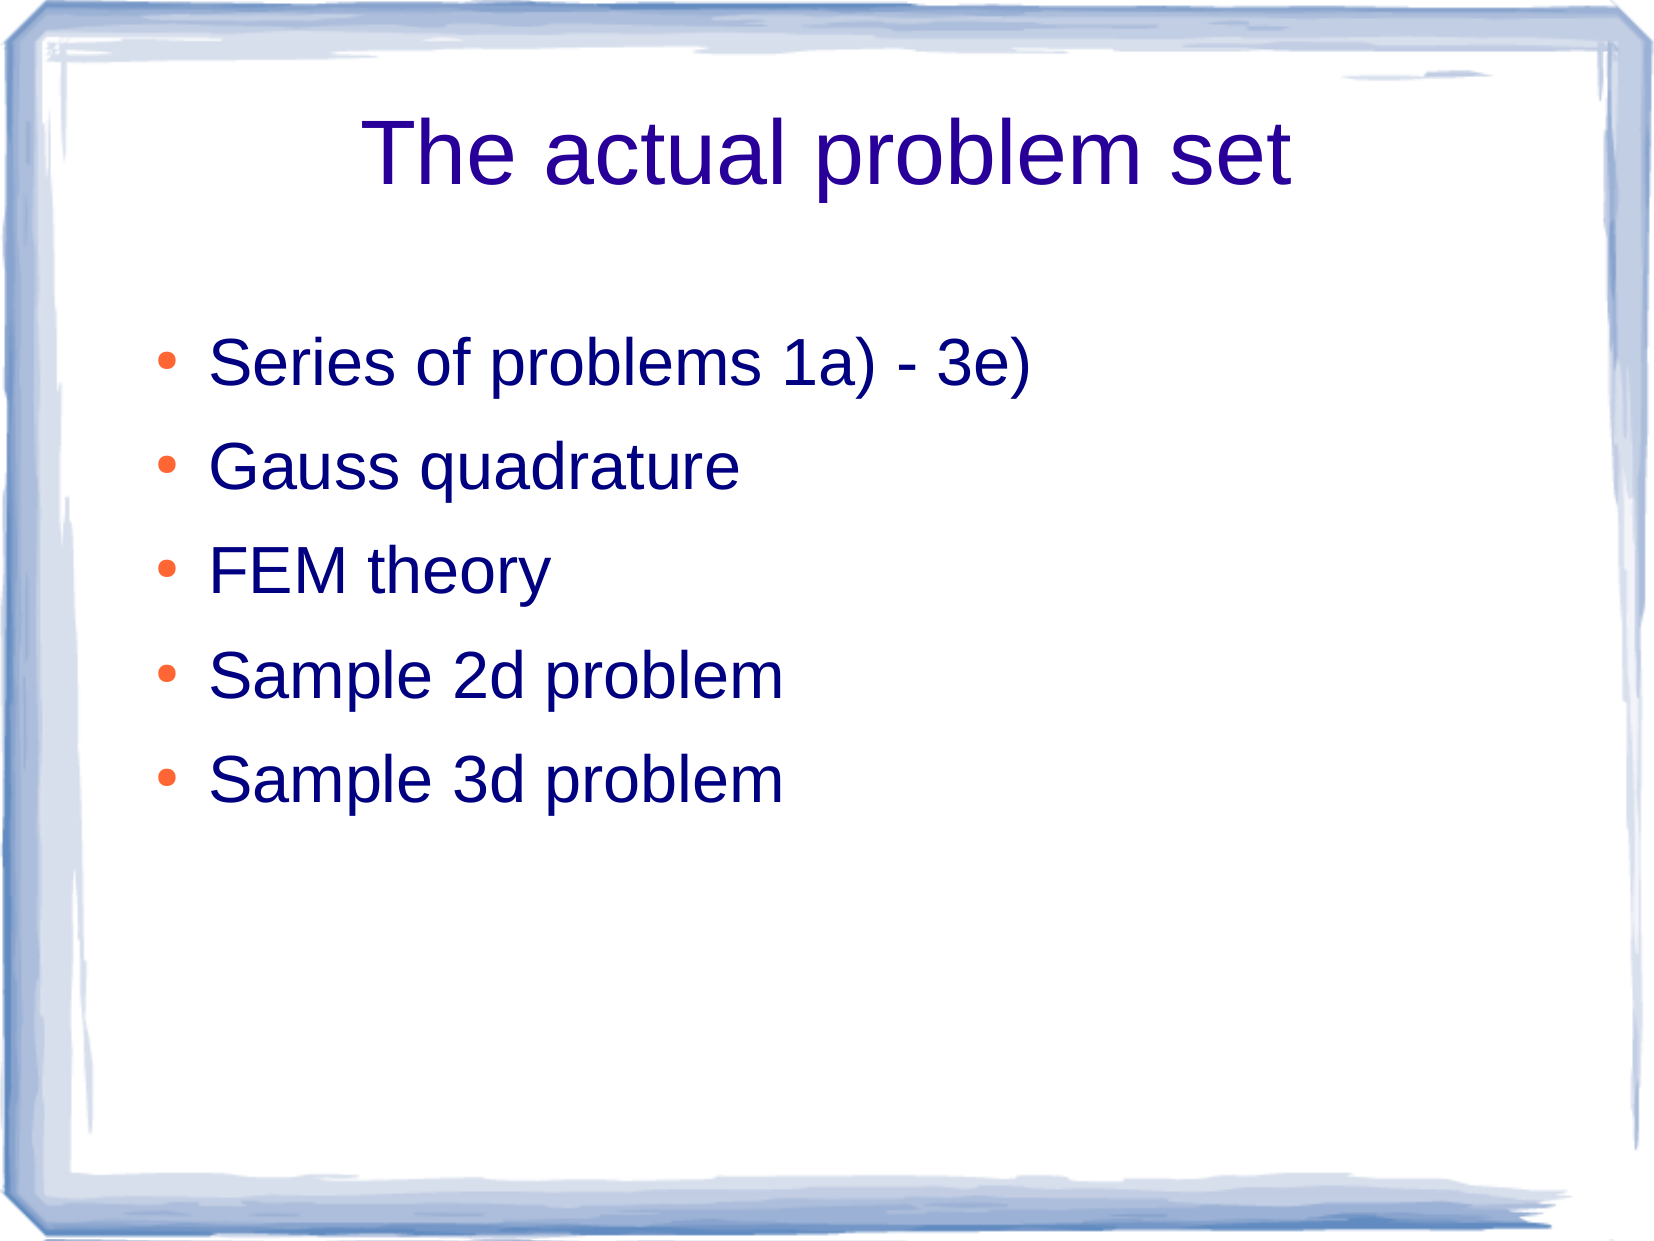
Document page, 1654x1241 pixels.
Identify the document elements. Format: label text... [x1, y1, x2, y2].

picture [0, 0, 1654, 1241]
title The actual problem set [82, 49, 1571, 257]
list Series of problems 1a) - 3e) Gauss quadrature FEM theory Sample 2d problem Sample 3d problem [119, 324, 1573, 1004]
